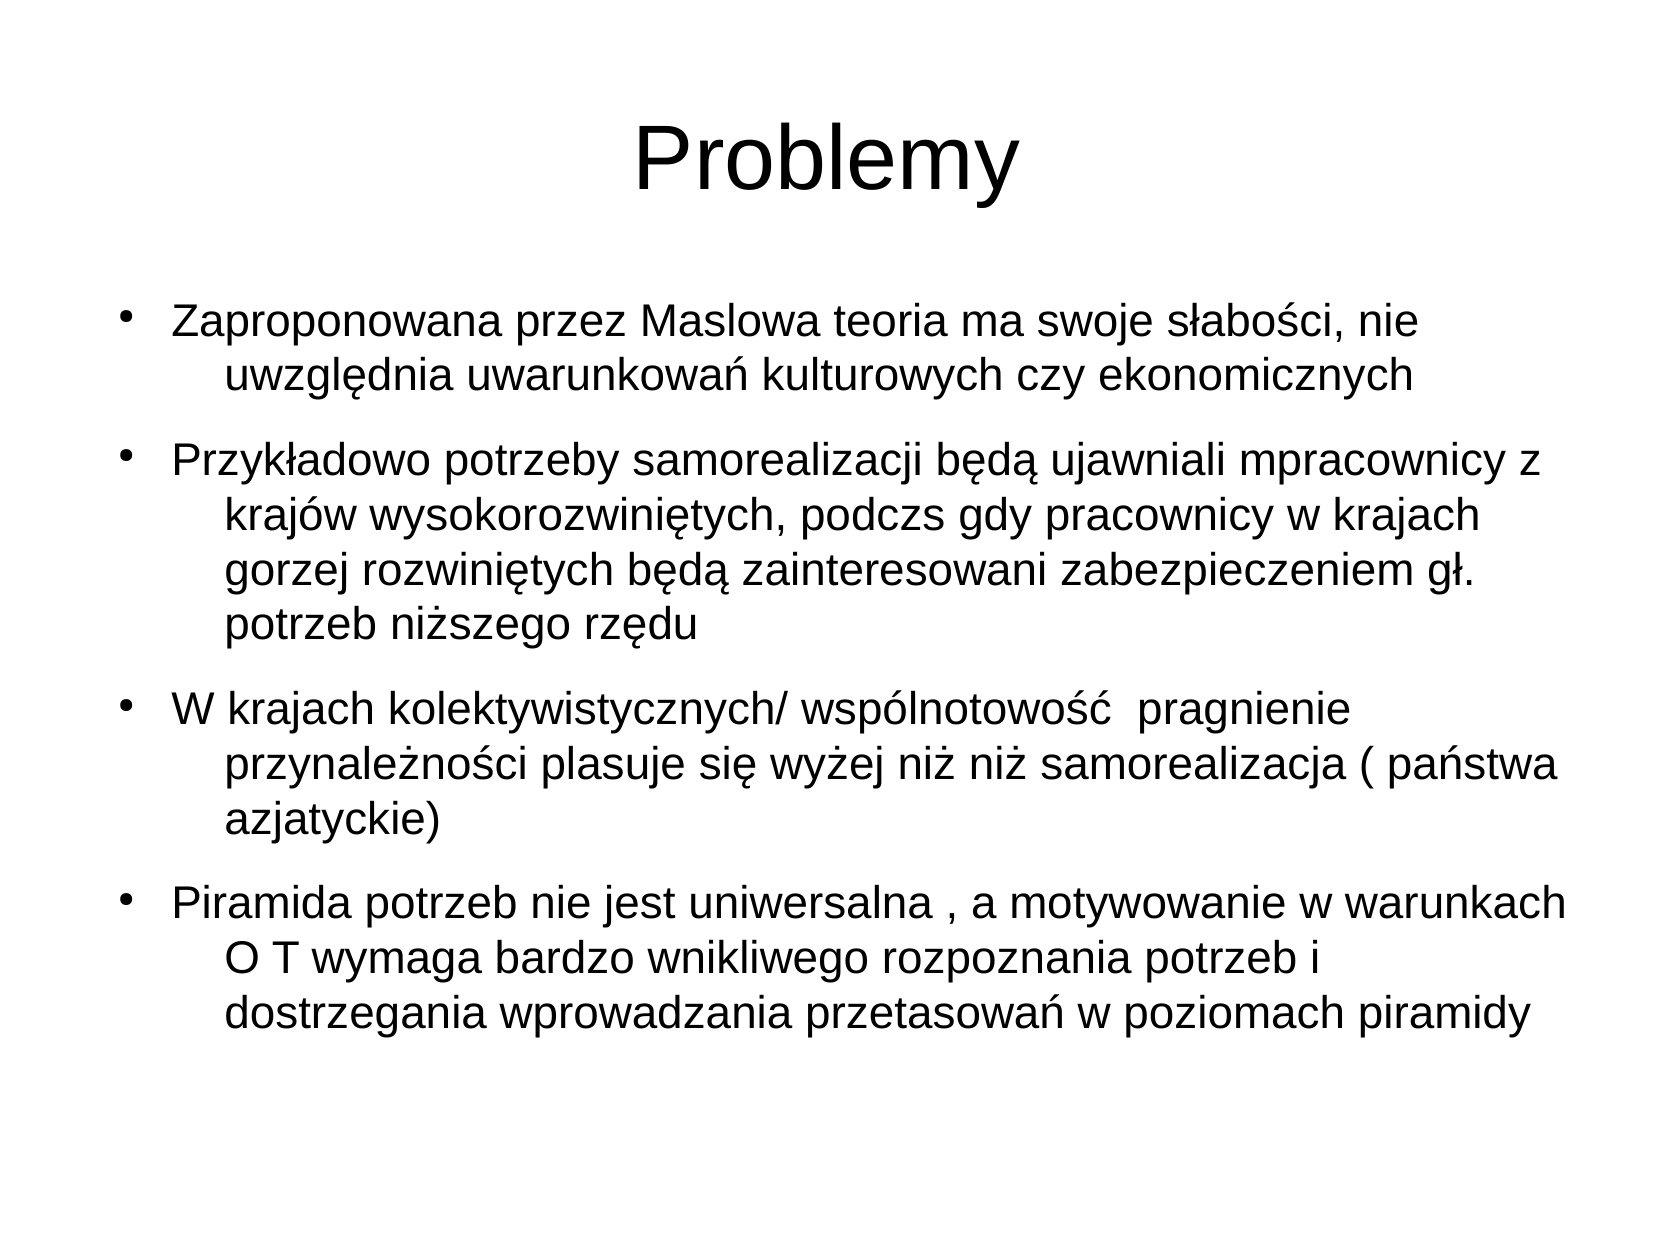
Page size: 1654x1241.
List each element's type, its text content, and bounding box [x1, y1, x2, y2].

title Problemy [82, 49, 1571, 257]
list Zaproponowana przez Maslowa teoria ma swoje słabości, nie uwzględnia uwarunkowań kulturowych czy ekonomicznych Przykładowo potrzeby samorealizacji będą ujawniali mpracownicy z krajów wysokorozwiniętych, podczs gdy pracownicy w krajach gorzej rozwiniętych będą zainteresowani zabezpieczeniem gł. potrzeb niższego rzędu W krajach kolektywistycznych/ wspólnotowość pragnienie przynależności plasuje się wyżej niż niż samorealizacja ( państwa azjatyckie) Piramida potrzeb nie jest uniwersalna , a motywowanie w warunkach O T wymaga bardzo wnikliwego rozpoznania potrzeb i dostrzegania wprowadzania przetasowań w poziomach piramidy [82, 290, 1571, 1109]
